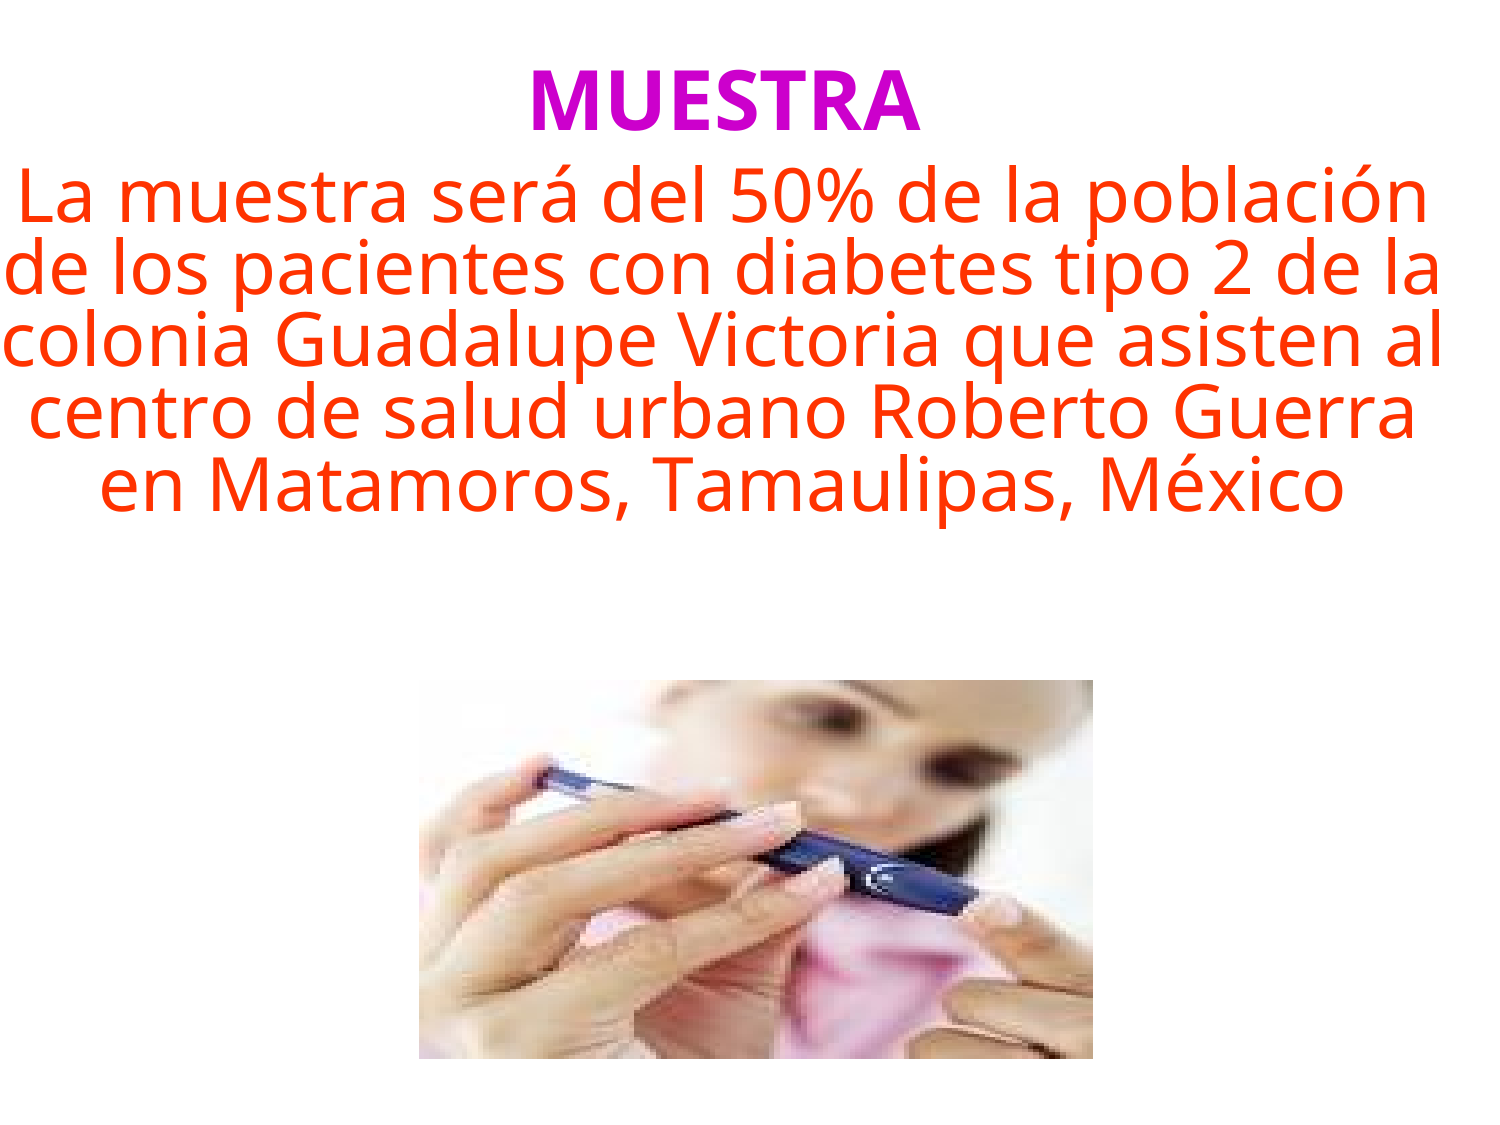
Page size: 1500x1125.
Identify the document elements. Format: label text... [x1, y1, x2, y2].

text_box MUESTRA La muestra será del 50% de la población de los pacientes con diabetes tipo 2 de la colonia Guadalupe Victoria que asisten al centro de salud urbano Roberto Guerra en Matamoros, Tamaulipas, México [0, 59, 1477, 680]
picture [419, 680, 1093, 1059]
